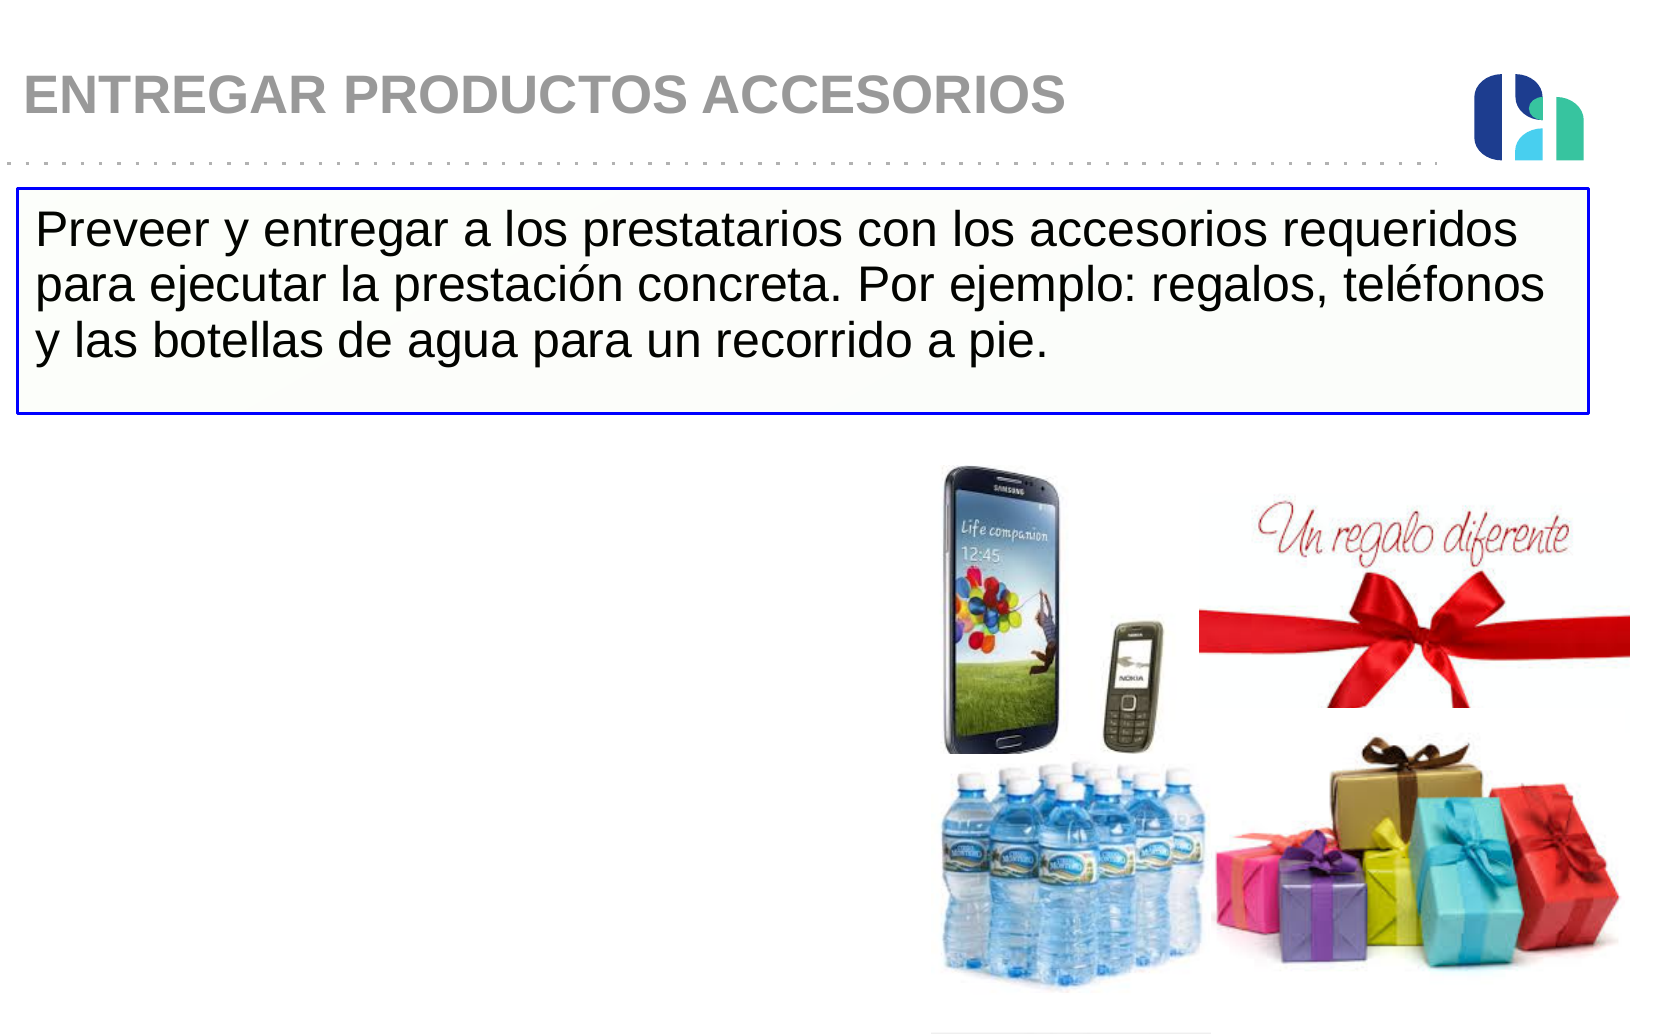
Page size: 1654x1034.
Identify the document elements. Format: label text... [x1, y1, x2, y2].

picture [1474, 74, 1584, 161]
text_box [17, 188, 1589, 414]
text_box ENTREGAR PRODUCTOS ACCESORIOS [23, 64, 1571, 126]
picture [898, 493, 1630, 1034]
text_box Preveer y entregar a los prestatarios con los accesorios requeridos para ejecutar la prestación concreta. Por ejemplo: regalos, teléfonos y las botellas de agua para un recorrido a pie. [35, 414, 1583, 499]
